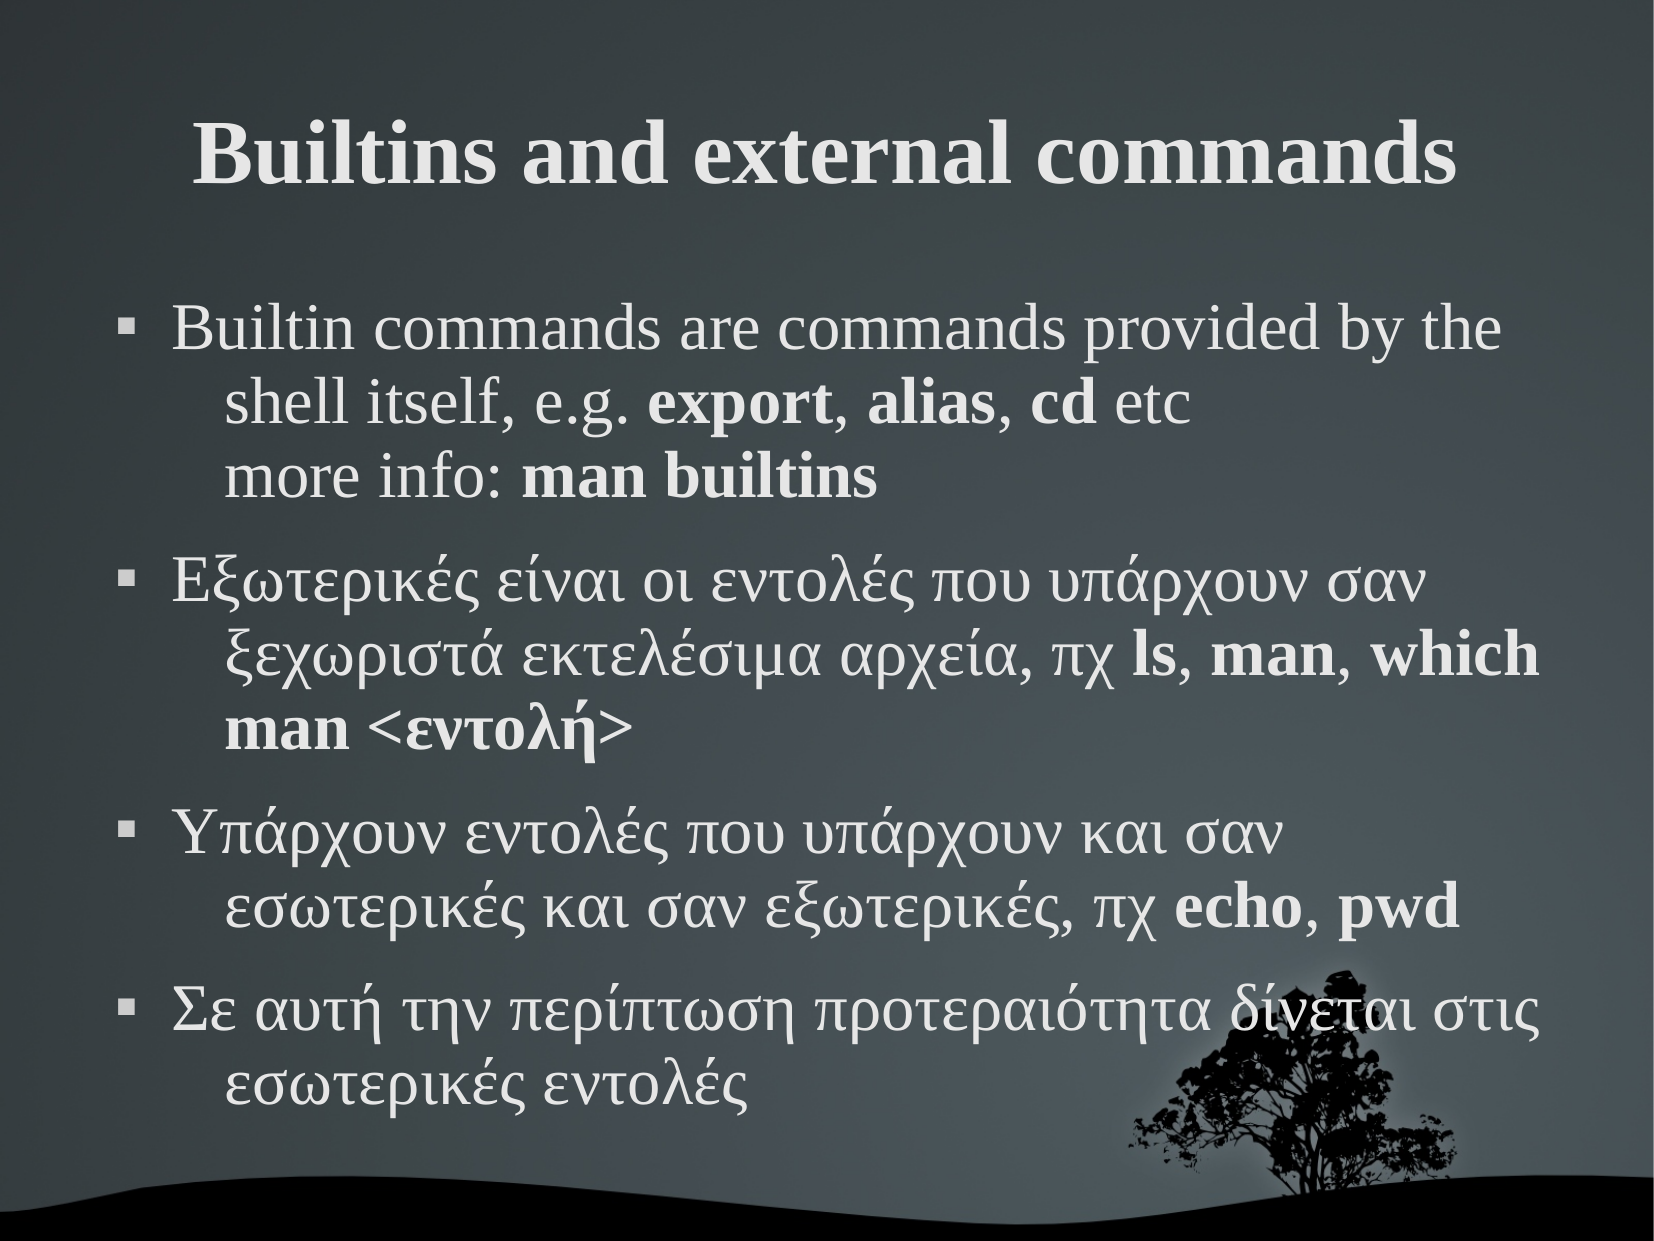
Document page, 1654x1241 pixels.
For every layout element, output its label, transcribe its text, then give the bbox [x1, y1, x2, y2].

picture [0, 0, 1654, 1241]
list Builtin commands are commands provided by the shell itself, e.g. export, alias, cd etc more info: man builtins Εξωτερικές είναι οι εντολές που υπάρχουν σαν ξεχωριστά εκτελέσιμα αρχεία, πχ ls, man, which man <εντολή> Υπάρχουν εντολές που υπάρχουν και σαν εσωτερικές και σαν εξωτερικές, πχ echo, pwd Σε αυτή την περίπτωση προτεραιότητα δίνεται στις εσωτερικές εντολές [82, 290, 1571, 1224]
title Builtins and external commands [82, 33, 1571, 273]
